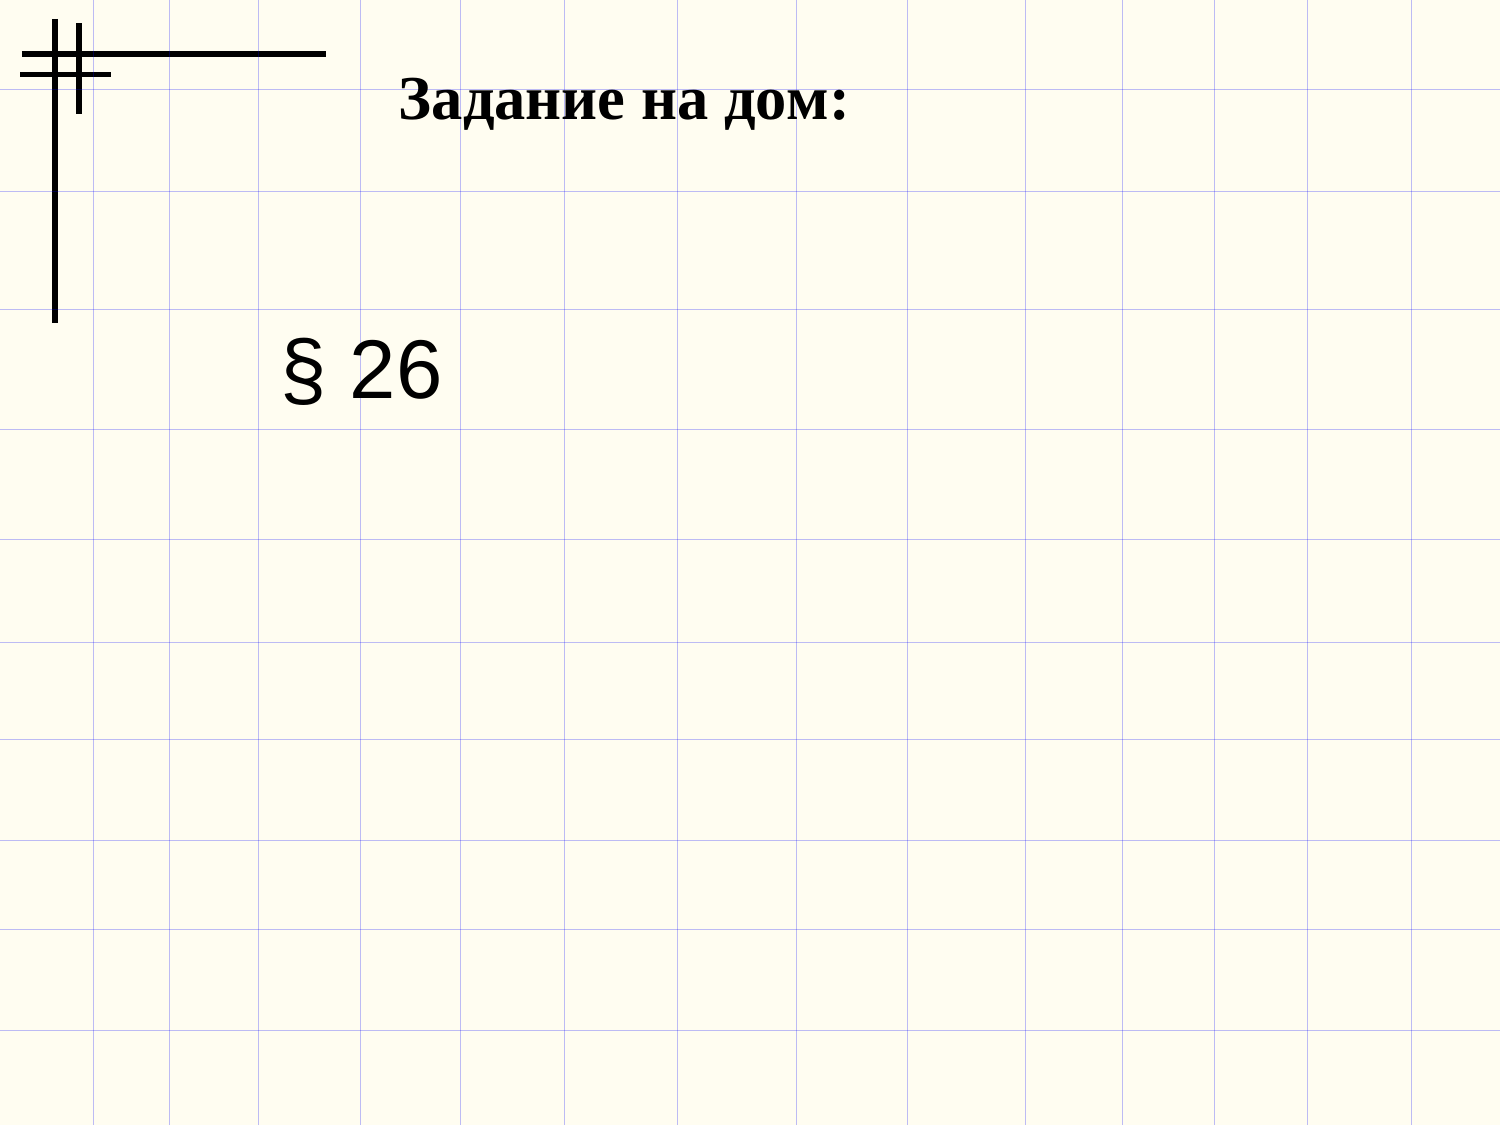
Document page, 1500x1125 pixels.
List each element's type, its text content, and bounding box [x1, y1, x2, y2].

text_box § 26 [265, 308, 1222, 443]
title Задание на дом: [354, 49, 1426, 127]
